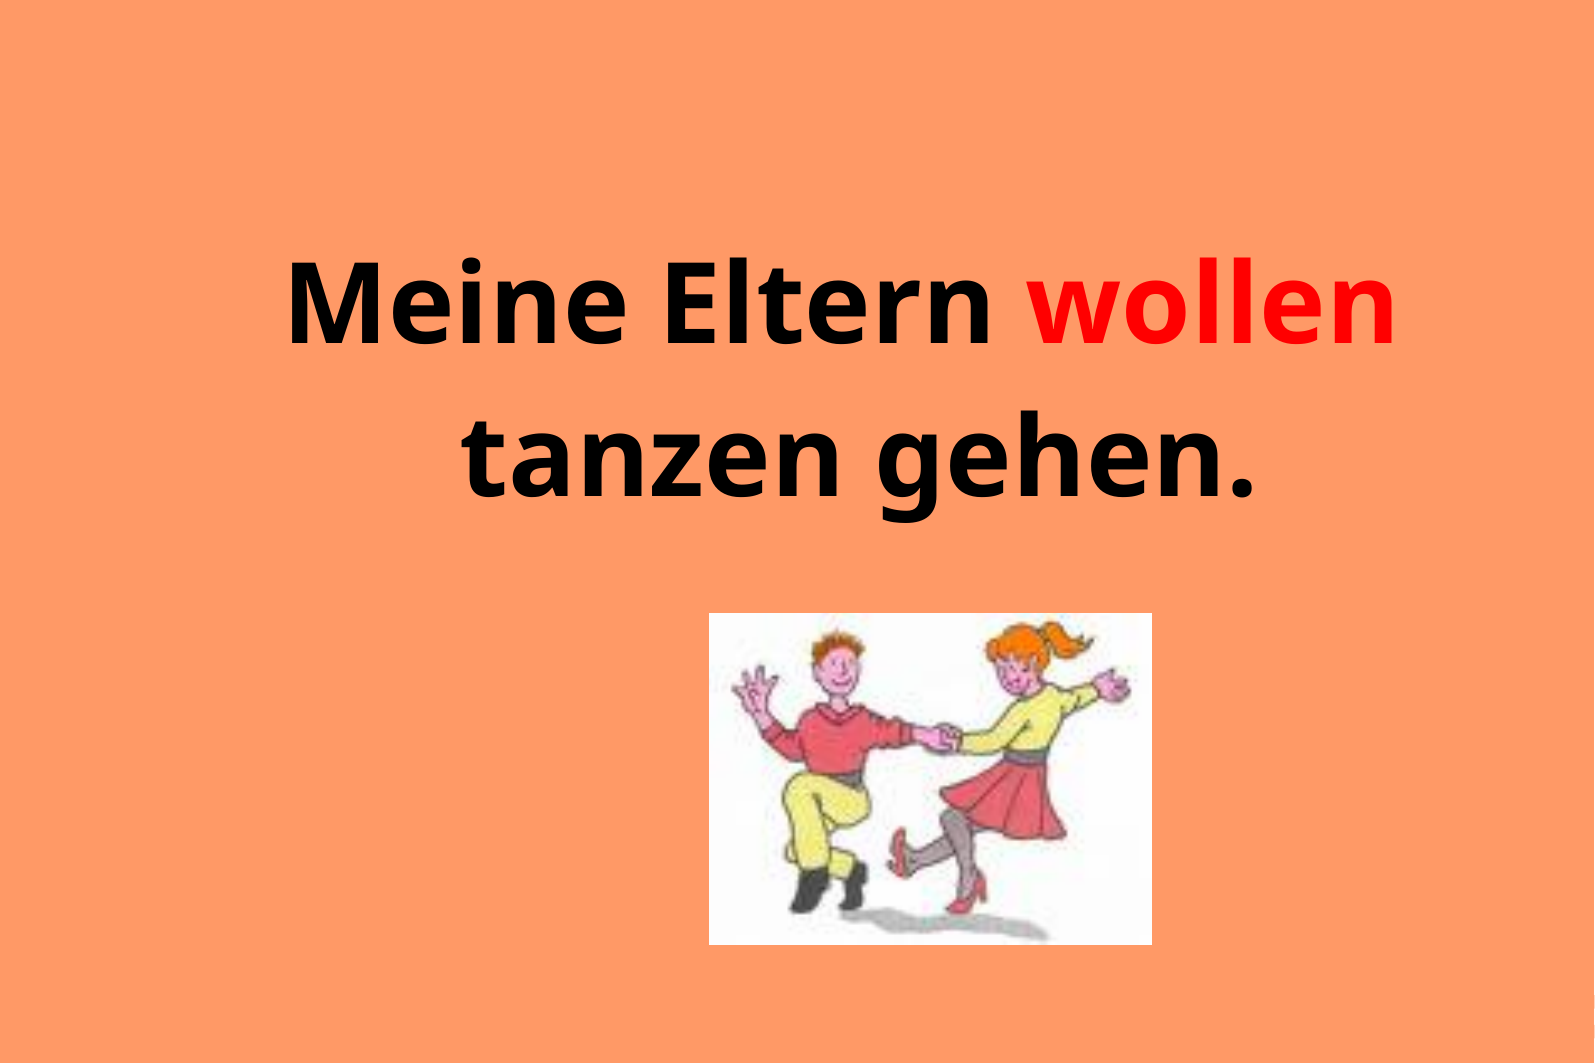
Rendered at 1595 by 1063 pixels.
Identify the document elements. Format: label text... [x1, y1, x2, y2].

subtitle Meine Eltern wollen tanzen gehen. [147, 0, 1536, 842]
picture [709, 613, 1152, 945]
